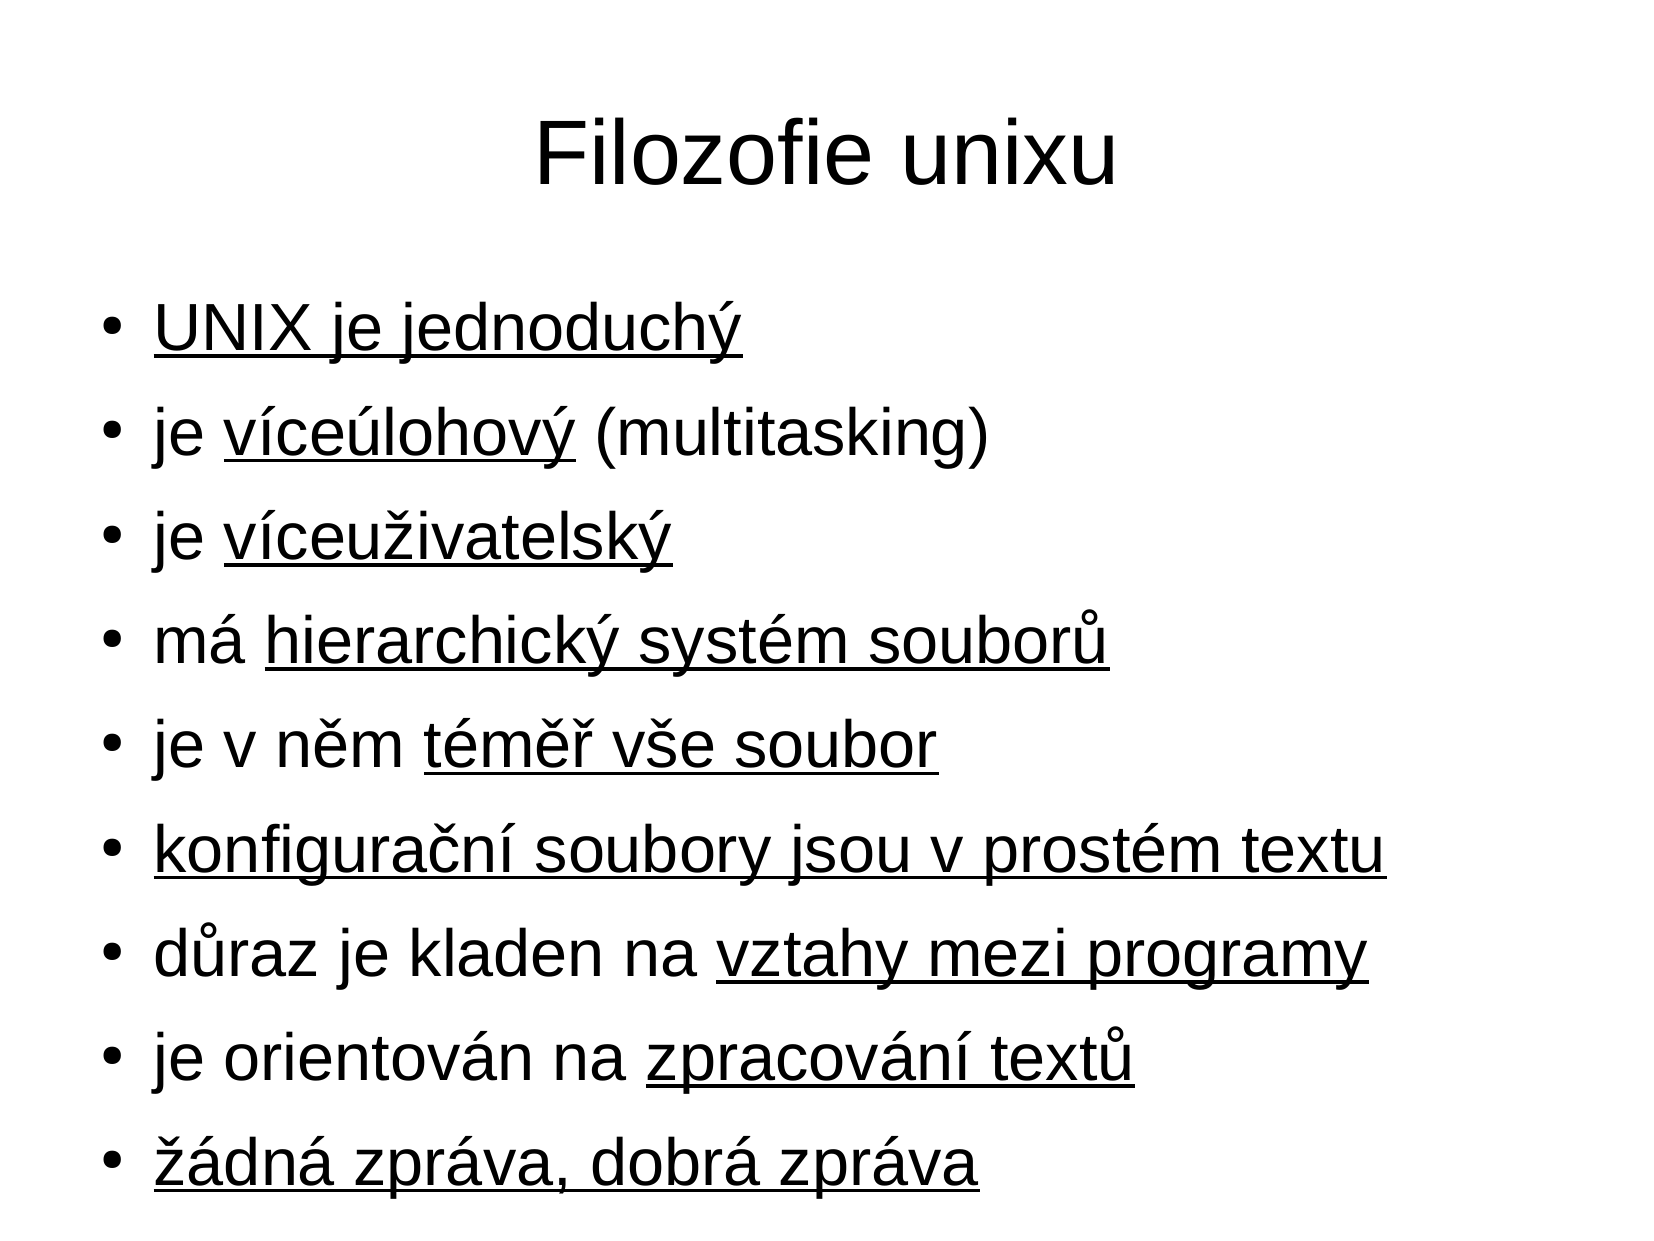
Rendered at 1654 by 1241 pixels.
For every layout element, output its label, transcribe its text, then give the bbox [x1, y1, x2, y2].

title Filozofie unixu [82, 56, 1571, 250]
list UNIX je jednoduchý je víceúlohový (multitasking) je víceuživatelský má hierarchický systém souborů je v něm téměř vše soubor konfigurační soubory jsou v prostém textu důraz je kladen na vztahy mezi programy je orientován na zpracování textů žádná zpráva, dobrá zpráva [82, 290, 1571, 1200]
